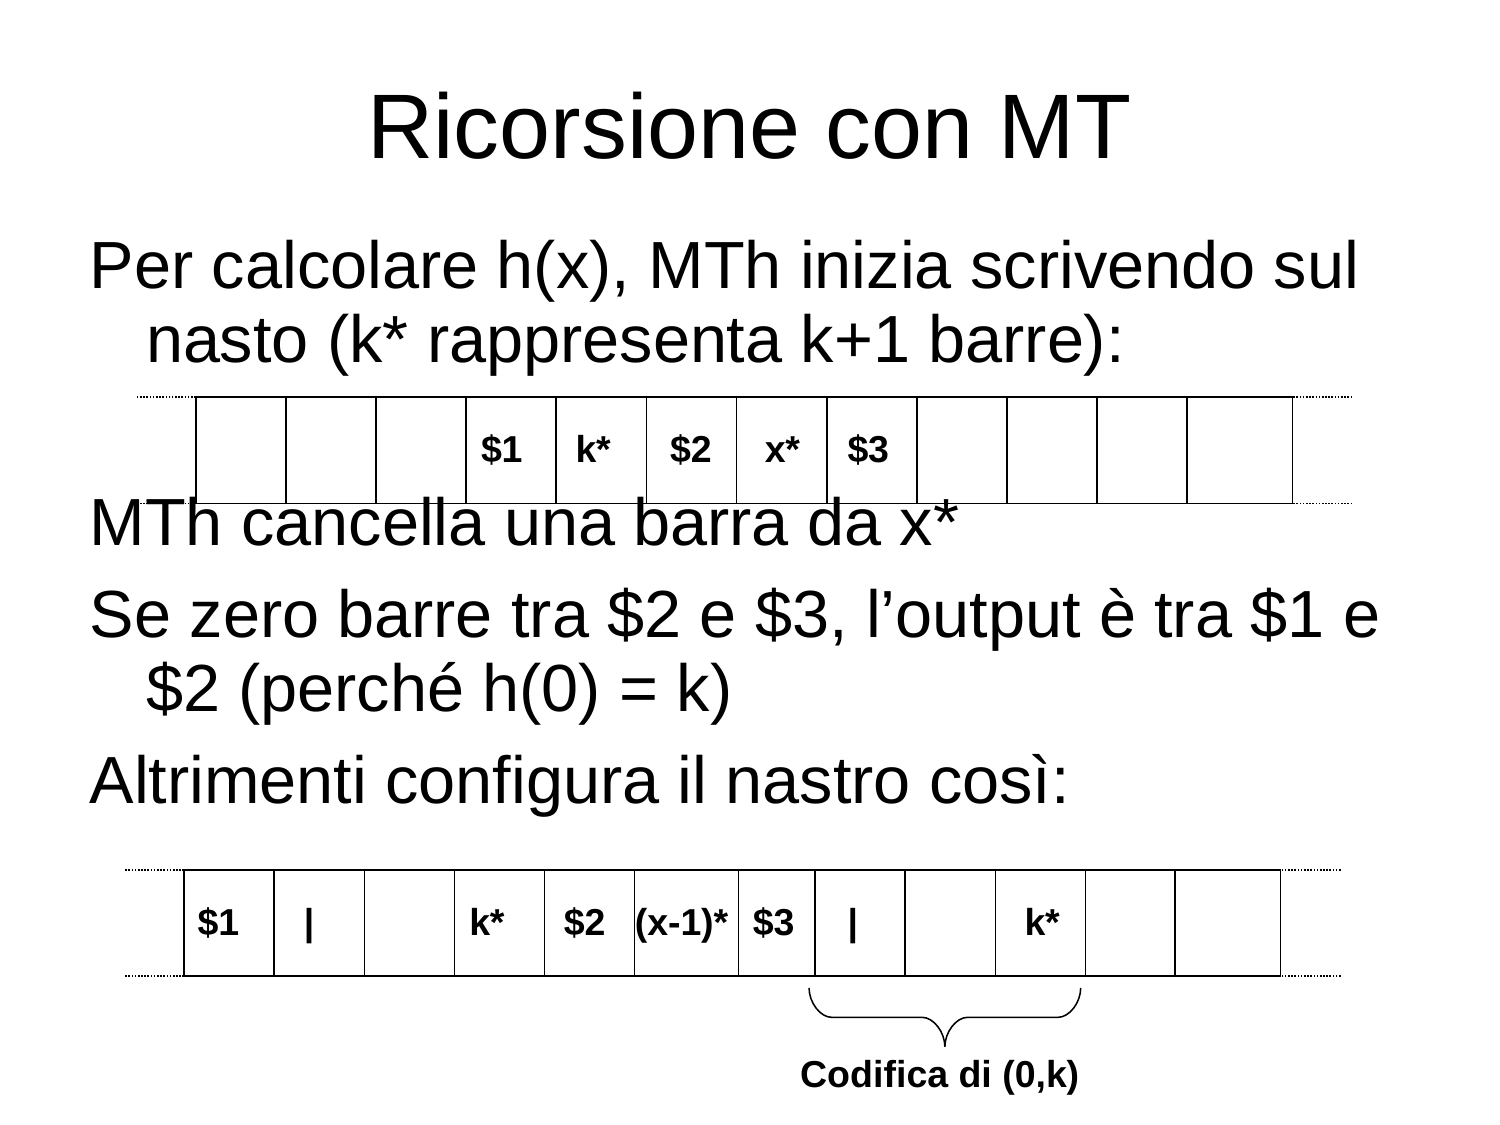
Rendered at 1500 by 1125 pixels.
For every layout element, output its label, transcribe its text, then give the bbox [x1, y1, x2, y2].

text_box x* [749, 420, 857, 479]
text_box $3 [857, 420, 940, 479]
text_box (x-1)* [620, 893, 762, 951]
title Ricorsione con MT [75, 45, 1426, 209]
text_box $3 [762, 893, 832, 951]
text_box Codifica di (0,k) [785, 1045, 1140, 1104]
text_box k* [560, 420, 668, 479]
text_box $2 [561, 893, 620, 951]
text_box k* [1009, 893, 1117, 951]
text_box $2 [668, 420, 749, 479]
list Per calcolare h(x), MTh inizia scrivendo sul nasto (k* rappresenta k+1 barre): MTh cancella una barra da x* Se zero barre tra $2 e $3, l’output è tra $1 e $2 (perché h(0) = k) Altrimenti configura il nastro così: [75, 220, 1426, 1059]
text_box k* [454, 893, 561, 951]
text_box | [289, 893, 337, 951]
text_box | [832, 893, 881, 951]
text_box $1 [183, 893, 289, 951]
text_box $1 [466, 420, 560, 479]
